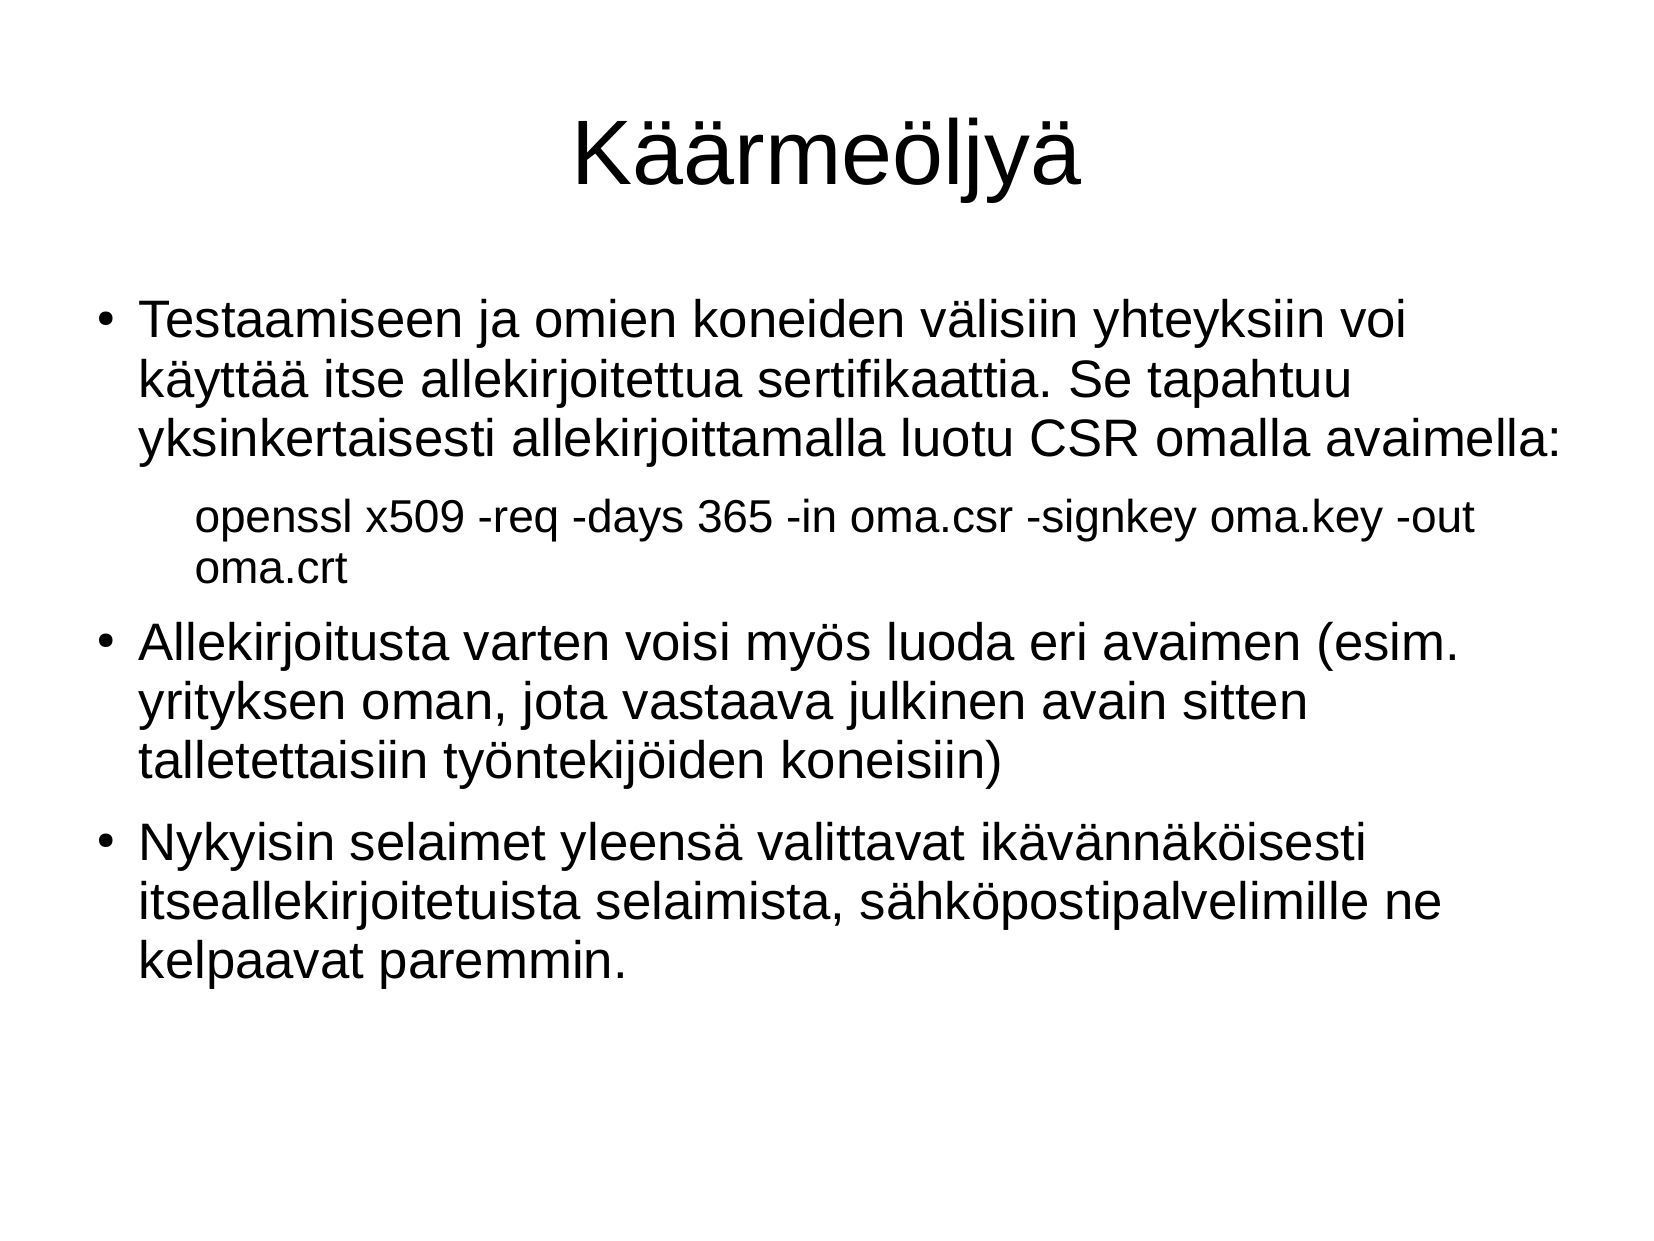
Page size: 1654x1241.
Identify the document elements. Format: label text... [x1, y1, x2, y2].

title Käärmeöljyä [82, 49, 1571, 257]
list Testaamiseen ja omien koneiden välisiin yhteyksiin voi käyttää itse allekirjoitettua sertifikaattia. Se tapahtuu yksinkertaisesti allekirjoittamalla luotu CSR omalla avaimella: openssl x509 -req -days 365 -in oma.csr -signkey oma.key -out oma.crt Allekirjoitusta varten voisi myös luoda eri avaimen (esim. yrityksen oman, jota vastaava julkinen avain sitten talletettaisiin työntekijöiden koneisiin) Nykyisin selaimet yleensä valittavat ikävännäköisesti itseallekirjoitetuista selaimista, sähköpostipalvelimille ne kelpaavat paremmin. [82, 290, 1571, 1010]
